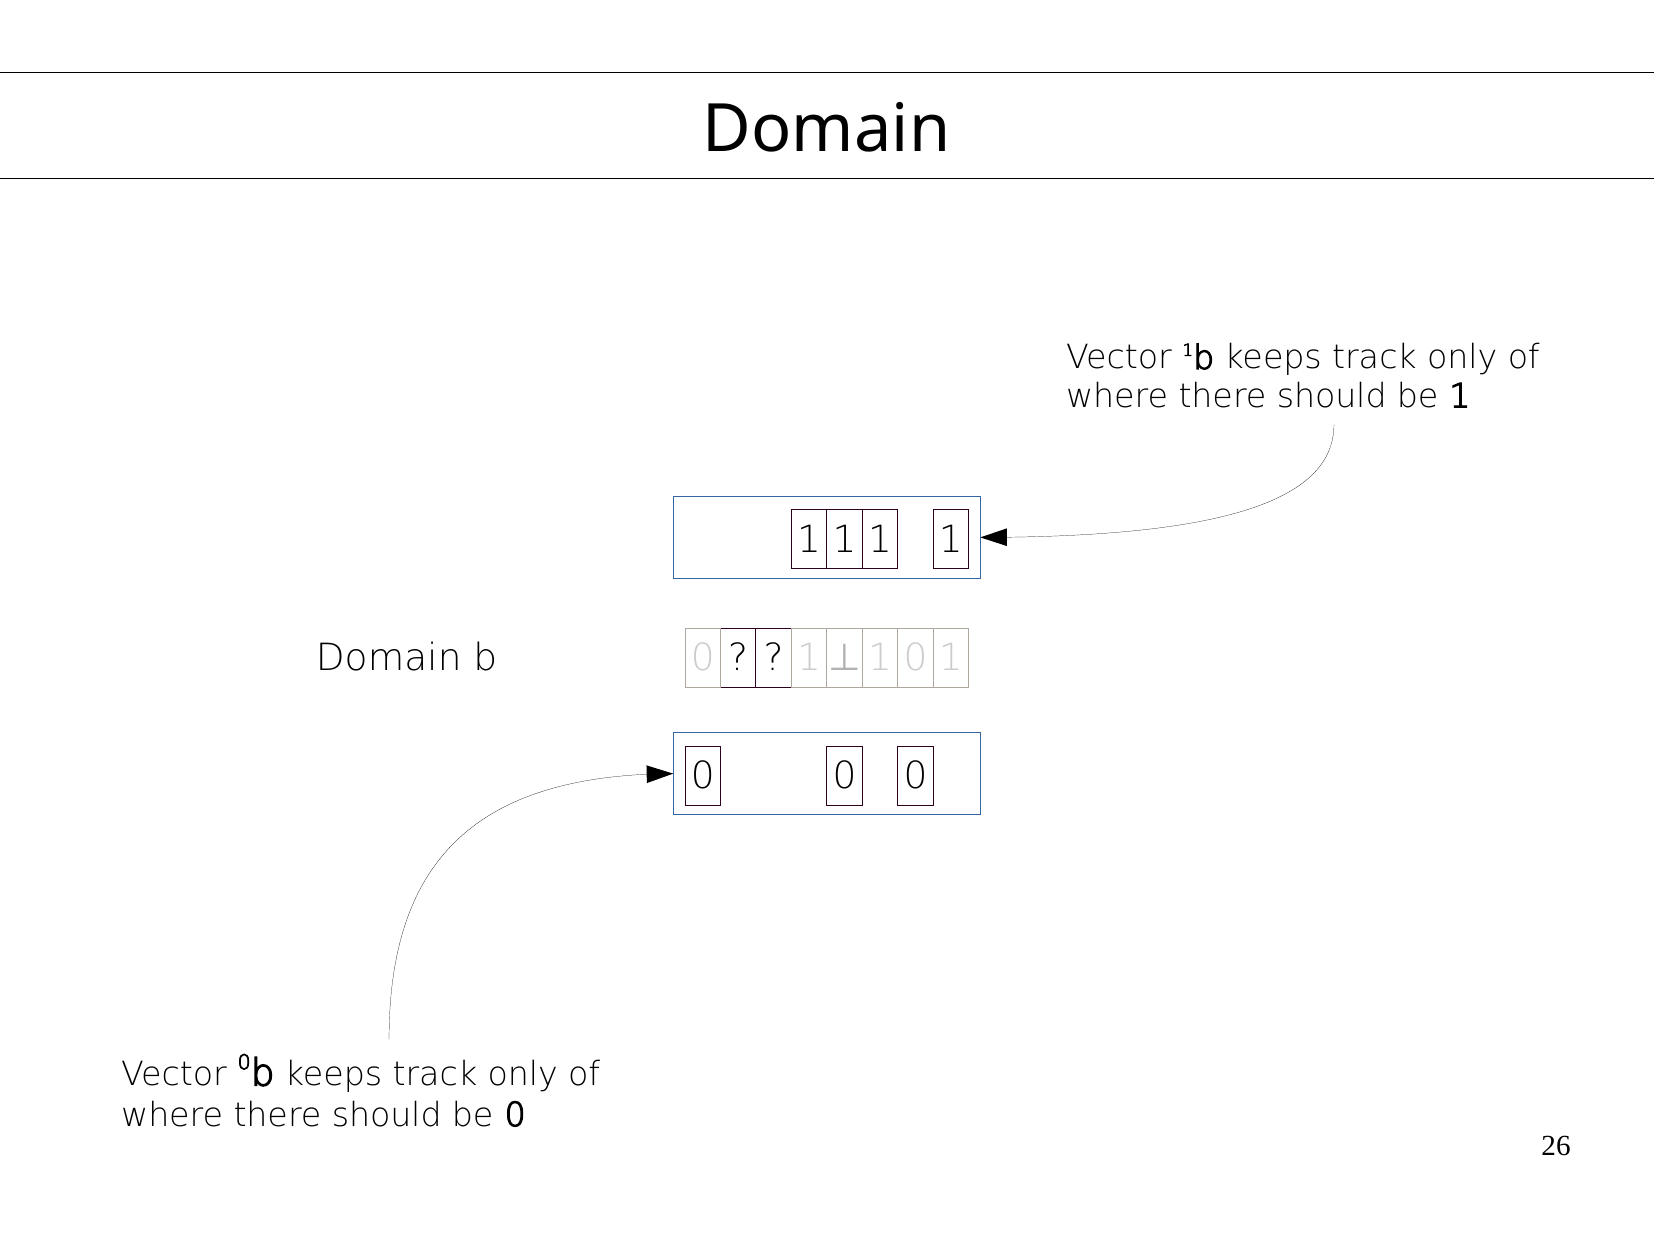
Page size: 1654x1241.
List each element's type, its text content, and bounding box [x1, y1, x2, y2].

text_box 1 [933, 628, 969, 688]
text_box 1 [791, 628, 827, 688]
text_box 0 [685, 746, 721, 806]
text_box 0 [897, 628, 933, 688]
text_box 1 [791, 509, 826, 569]
text_box 0 [685, 628, 721, 688]
text_box Domain [0, 72, 1654, 166]
text_box 0 [897, 746, 934, 806]
text_box 1 [863, 509, 898, 569]
text_box 1 [933, 509, 969, 569]
text_box Vector 1b keeps track only of where there should be 1 [1051, 330, 1617, 425]
text_box ? [721, 628, 755, 688]
text_box Domain b [301, 628, 513, 688]
text_box 1 [826, 509, 863, 569]
text_box ⊥ [827, 628, 862, 688]
text_box Vector 0b keeps track only of where there should be 0 [106, 1039, 672, 1144]
text_box ? [755, 628, 791, 688]
text_box 1 [862, 628, 897, 688]
text_box 0 [826, 746, 863, 806]
